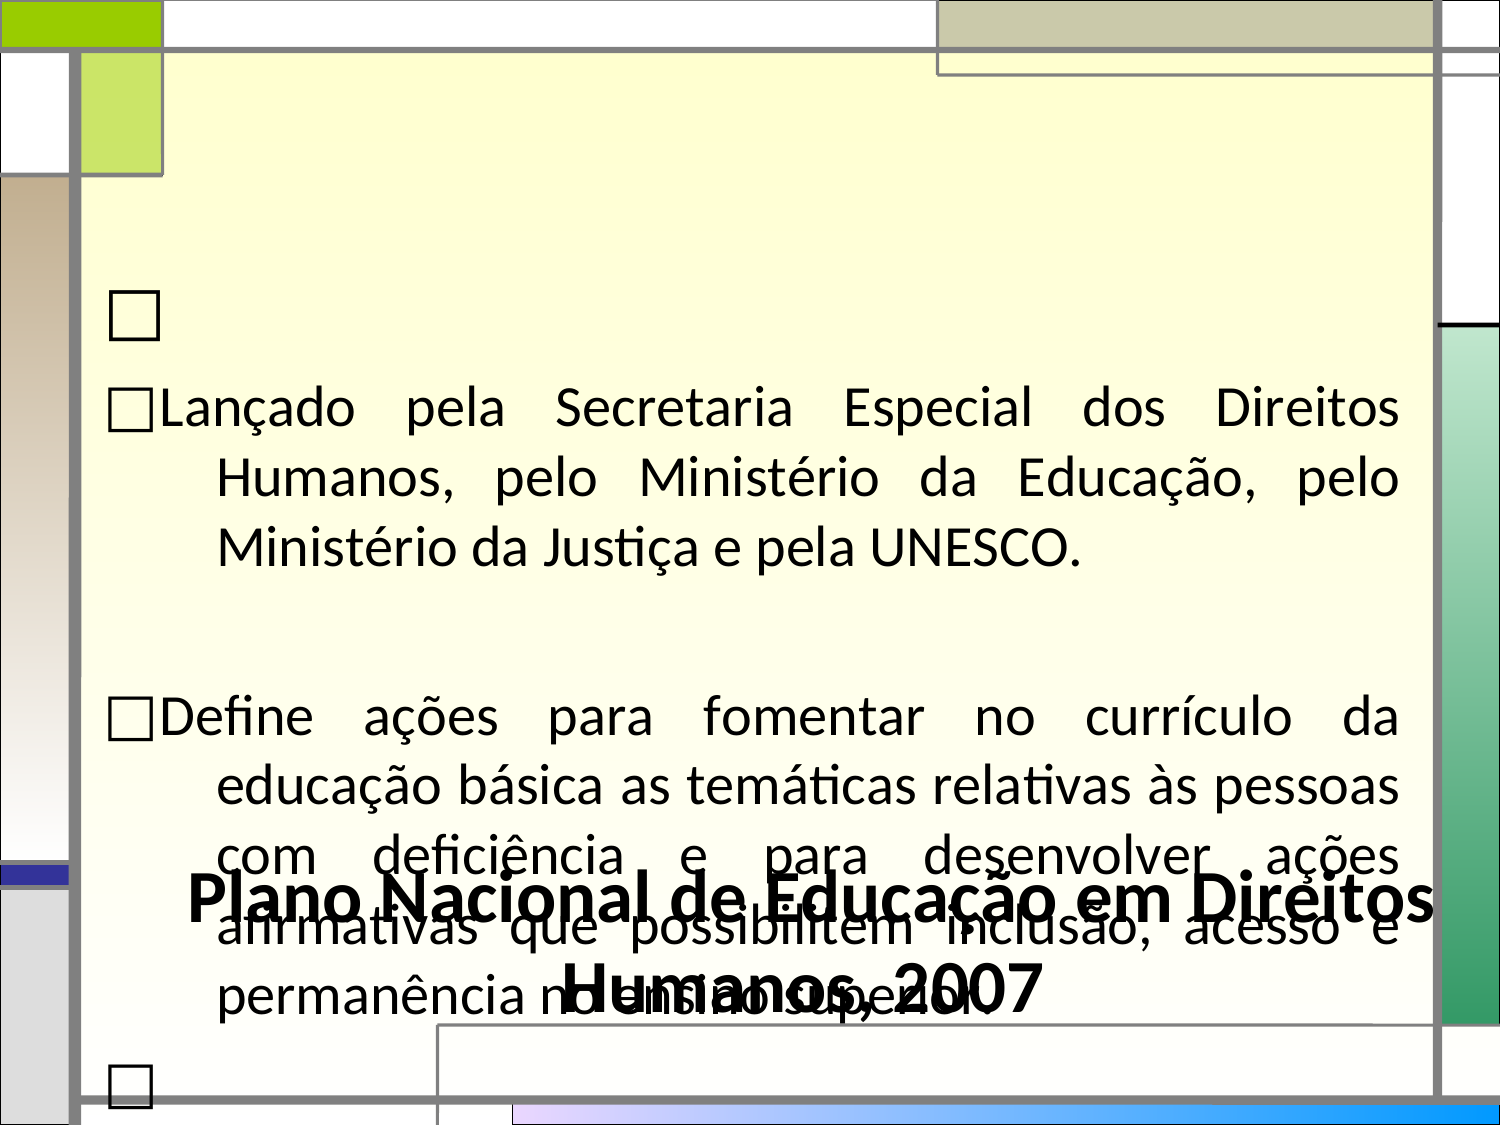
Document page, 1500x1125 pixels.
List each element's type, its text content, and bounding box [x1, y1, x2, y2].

list Lançado pela Secretaria Especial dos Direitos Humanos, pelo Ministério da Educação, pelo Ministério da Justiça e pela UNESCO. Define ações para fomentar no currículo da educação básica as temáticas relativas às pessoas com deficiência e para desenvolver ações afirmativas que possibilitem inclusão, acesso e permanência no ensino superior. [88, 255, 1439, 1071]
title Plano Nacional de Educação em Direitos Humanos, 2007 [88, 90, 1500, 244]
